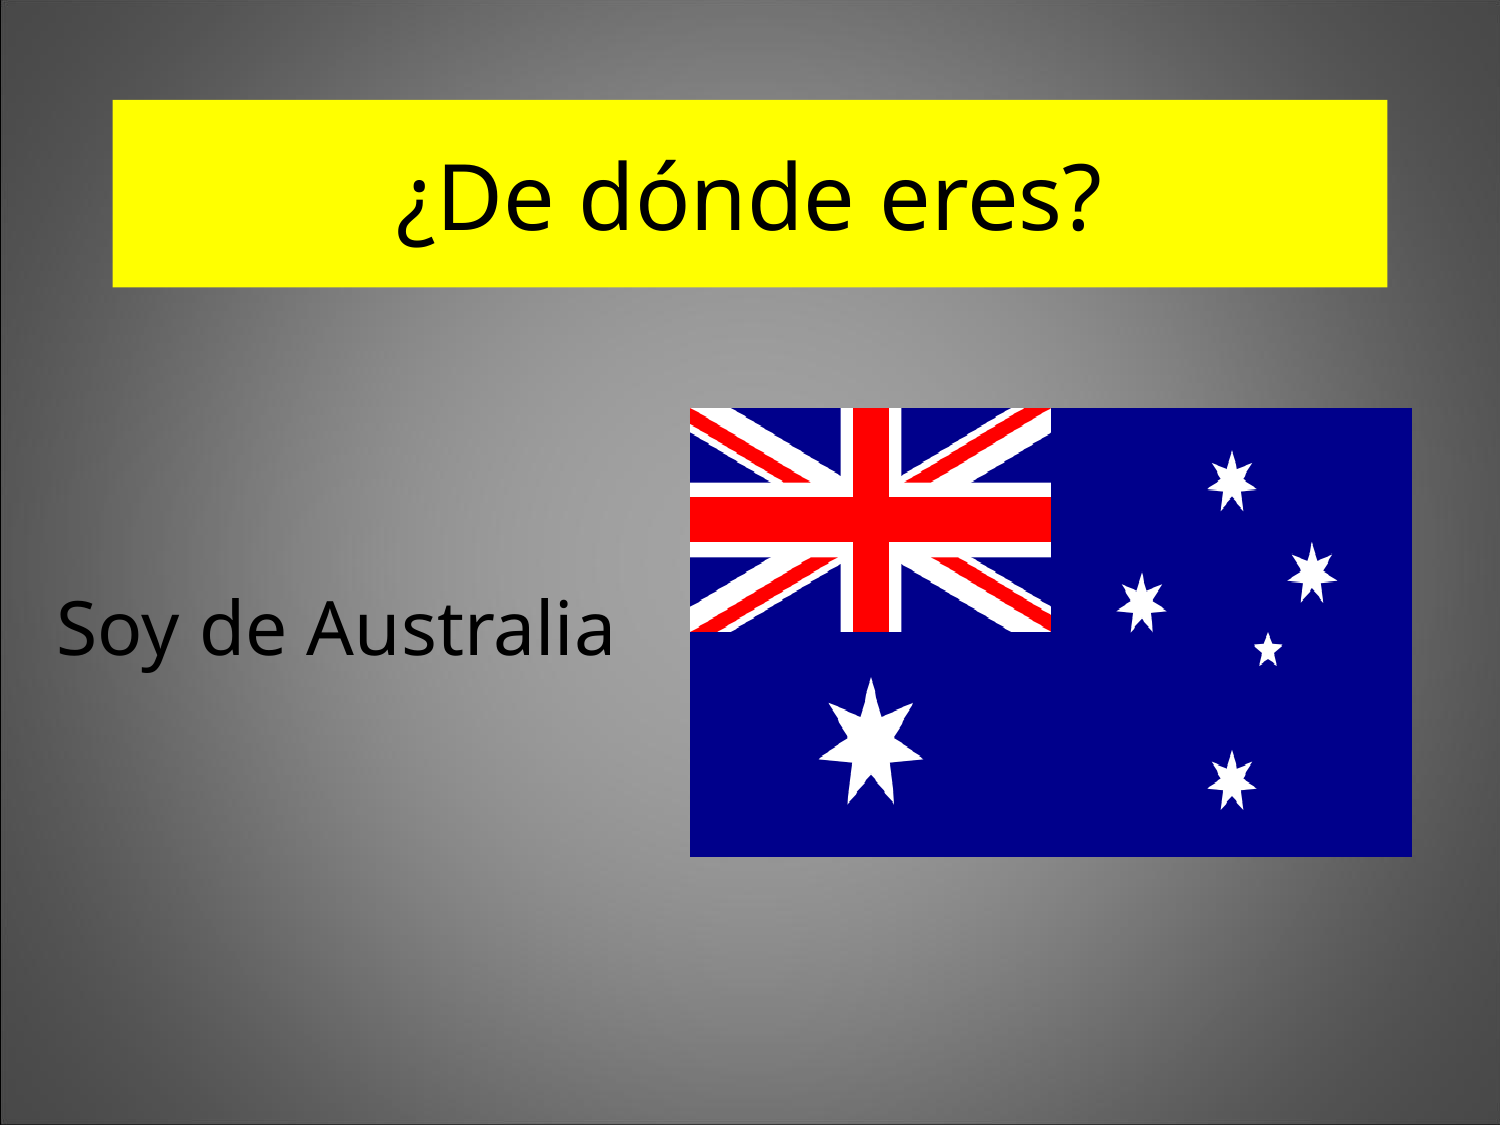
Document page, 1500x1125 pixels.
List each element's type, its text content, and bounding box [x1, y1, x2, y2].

list Soy de Australia [41, 324, 738, 1000]
picture [0, 0, 1500, 1125]
title ¿De dónde eres? [112, 99, 1388, 288]
